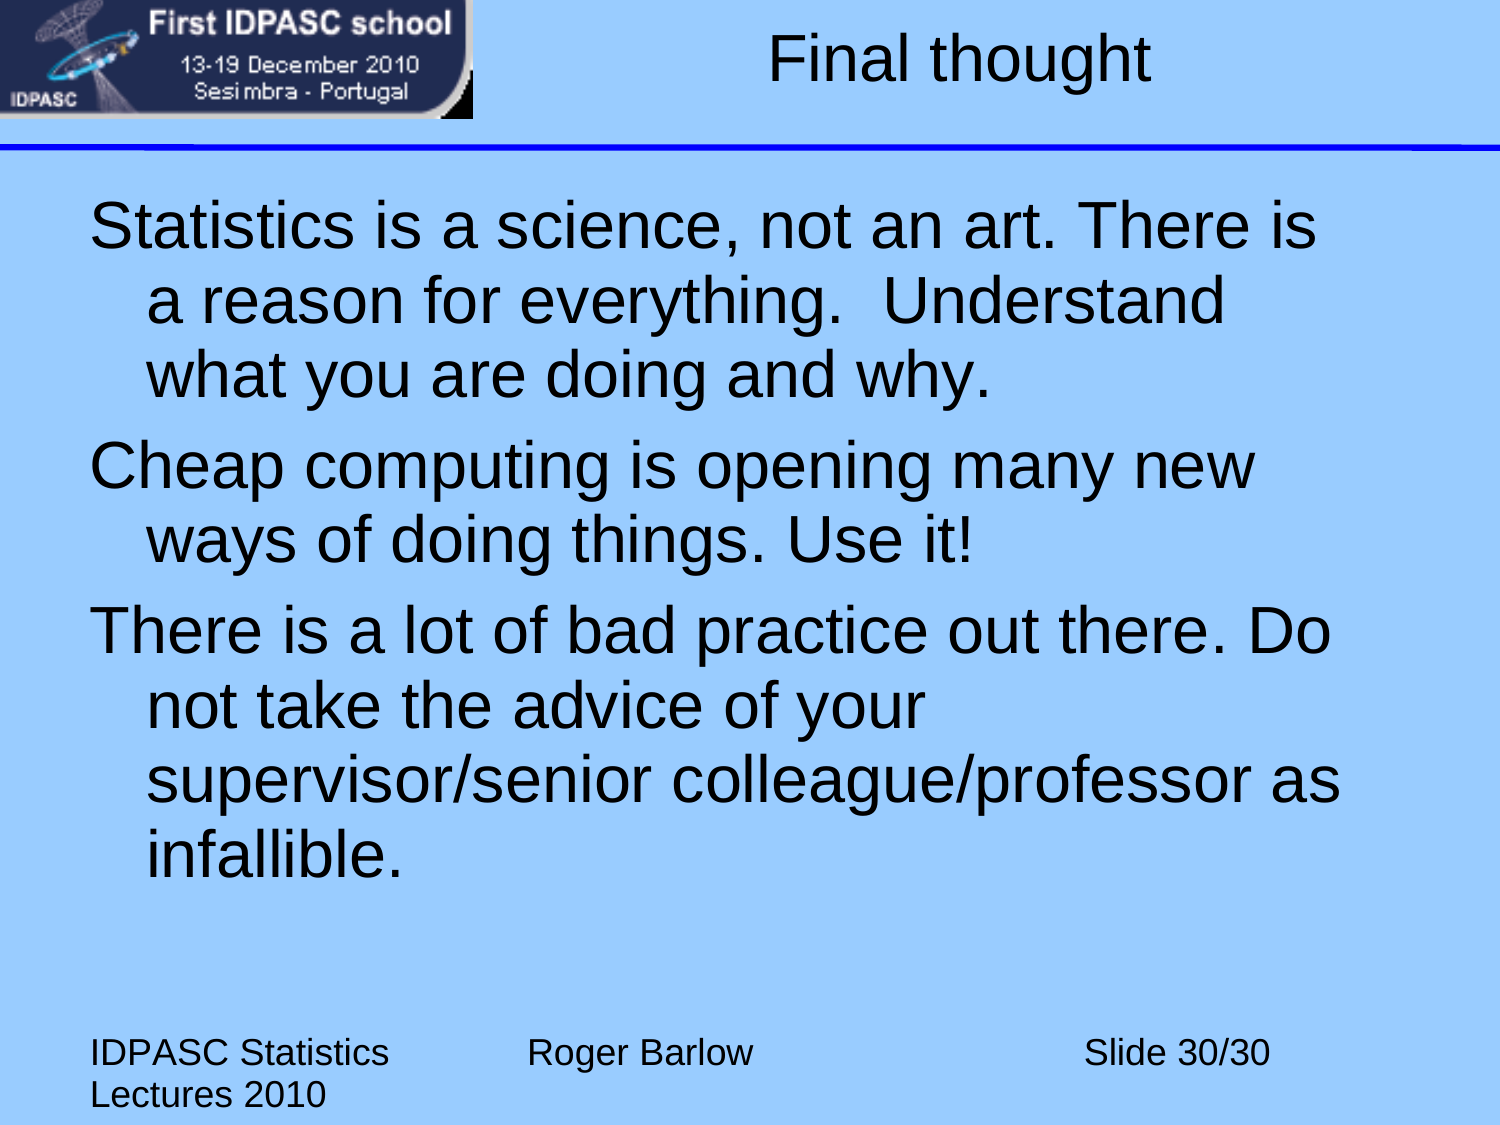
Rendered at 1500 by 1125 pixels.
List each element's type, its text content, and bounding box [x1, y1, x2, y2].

list Statistics is a science, not an art. There is a reason for everything. Understand what you are doing and why. Cheap computing is opening many new ways of doing things. Use it! There is a lot of bad practice out there. Do not take the advice of your supervisor/senior colleague/professor as infallible. [75, 177, 1359, 1082]
title Final thought [501, 7, 1418, 111]
picture [0, 0, 473, 119]
